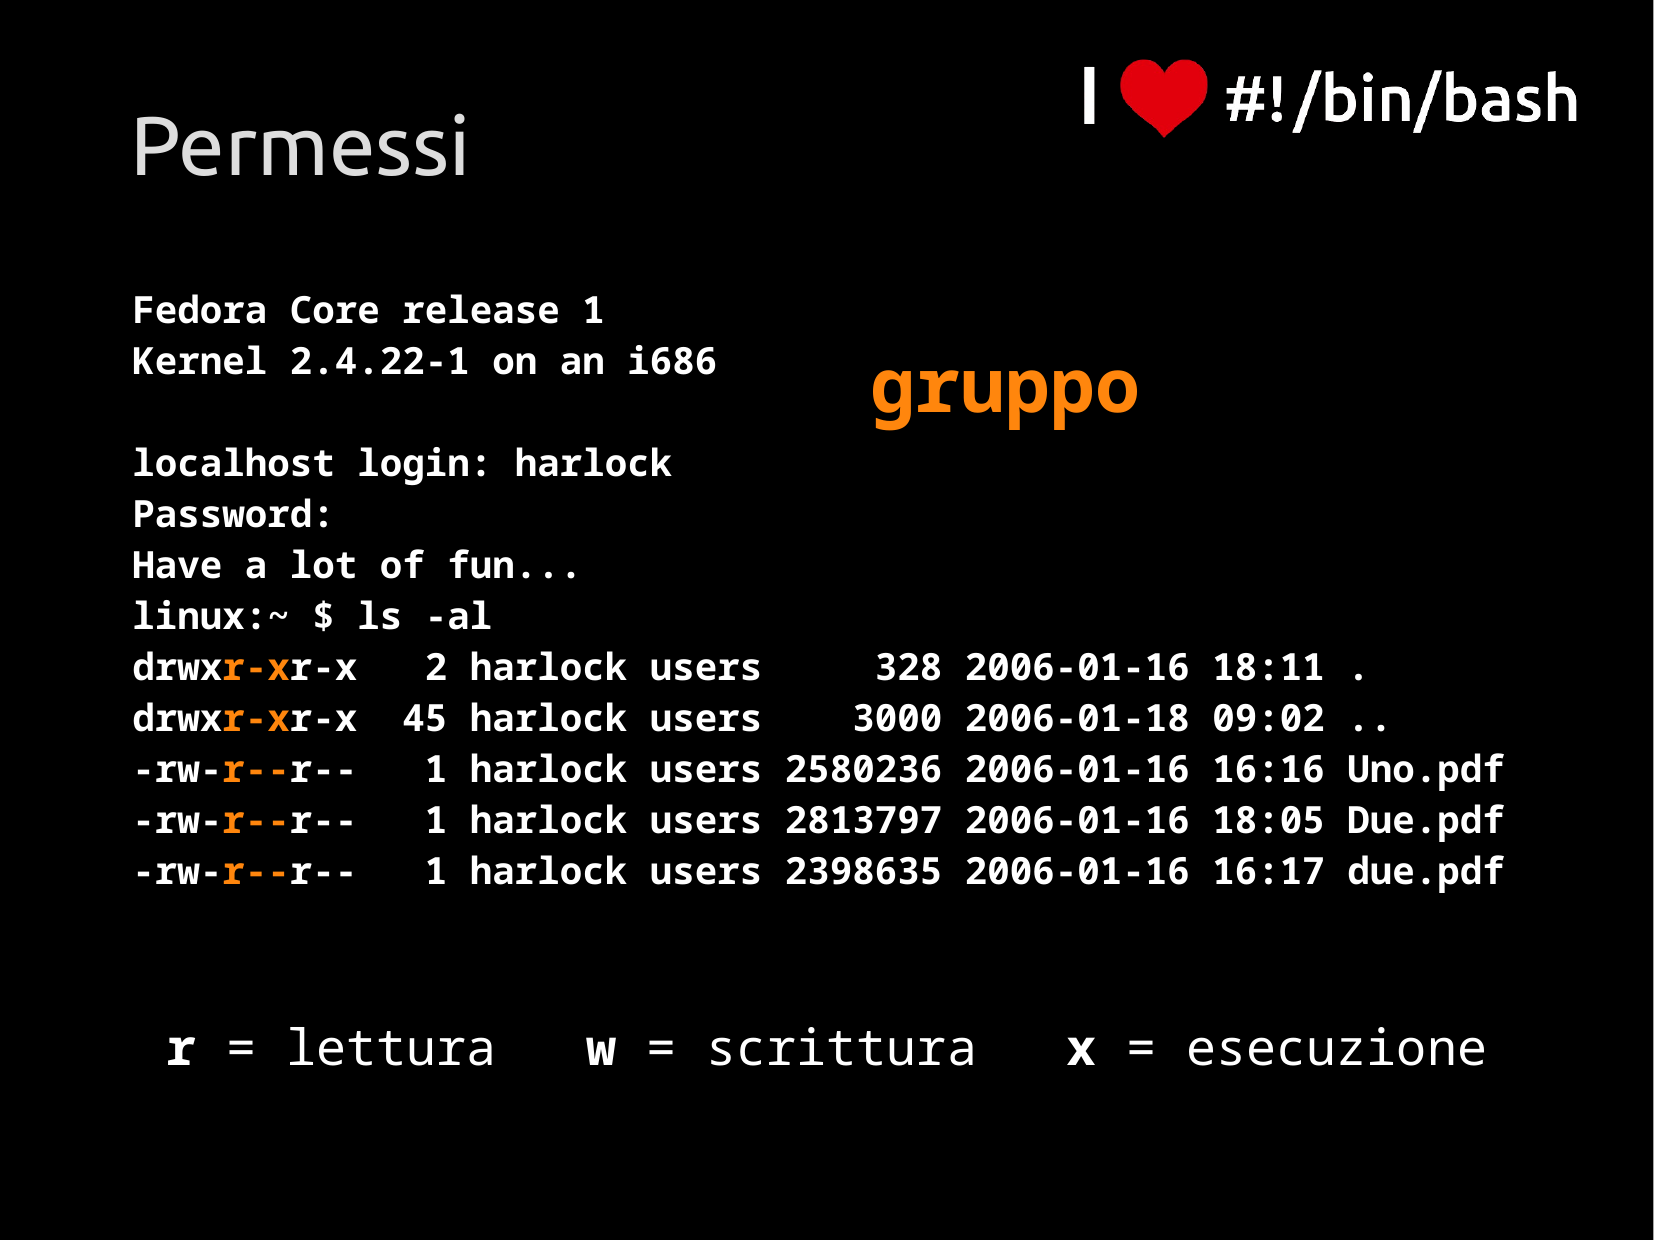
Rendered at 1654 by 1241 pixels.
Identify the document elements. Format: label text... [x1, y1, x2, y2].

text_box Permessi [116, 90, 554, 199]
text_box r = lettura w = scrittura x = esecuzione [77, 1004, 1576, 1089]
text_box Fedora Core release 1 Kernel 2.4.22-1 on an i686 localhost login: harlock Password: Have a lot of fun... linux:~ $ ls -al drwxr-xr-x 2 harlock users 328 2006-01-16 18:11 . drwxr-xr-x 45 harlock users 3000 2006-01-18 09:02 .. -rw-r--r-- 1 harlock users 2580236 2006-01-16 16:16 Uno.pdf -rw-r--r-- 1 harlock users 2813797 2006-01-16 18:05 Due.pdf -rw-r--r-- 1 harlock users 2398635 2006-01-16 16:17 due.pdf [117, 276, 1565, 931]
picture [1064, 45, 1595, 154]
text_box gruppo [855, 324, 1434, 442]
